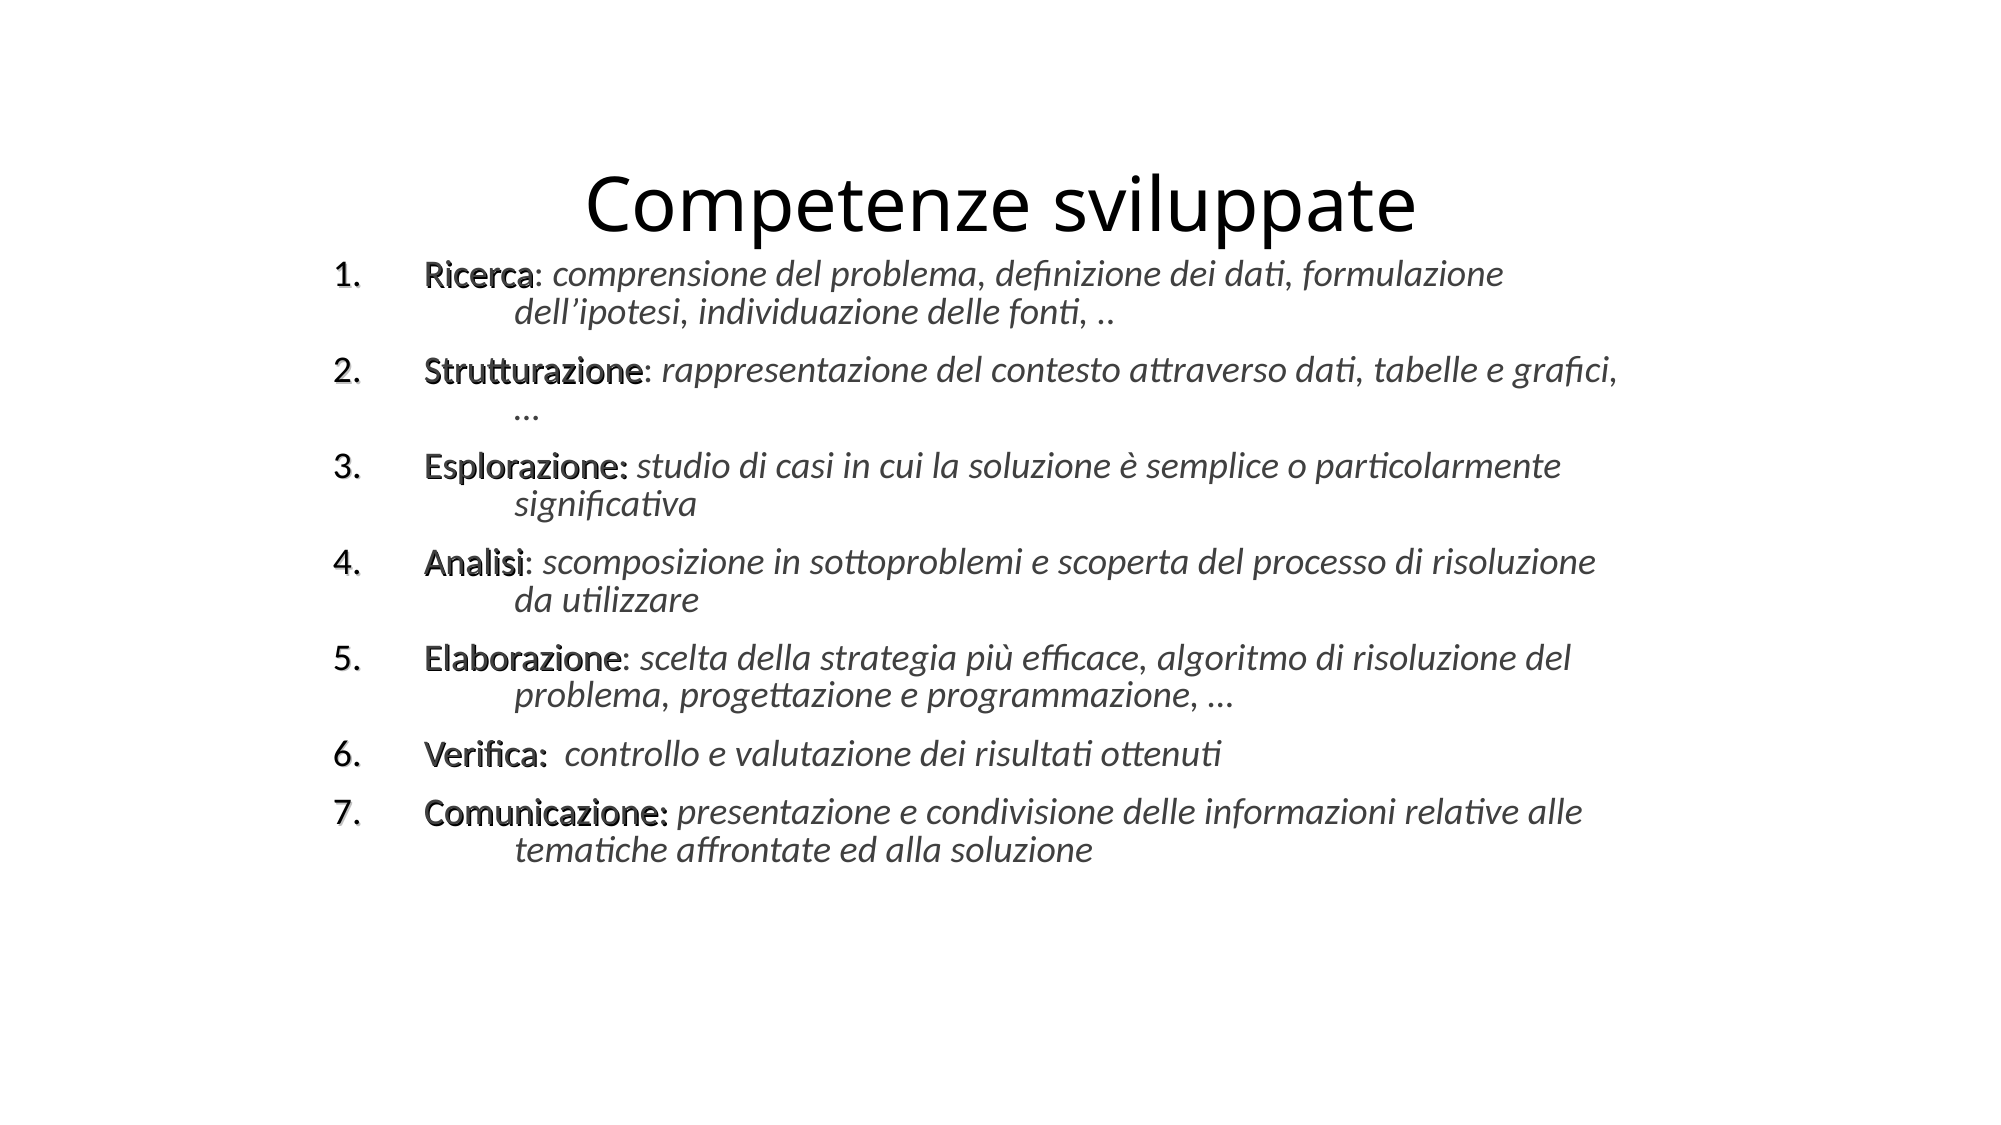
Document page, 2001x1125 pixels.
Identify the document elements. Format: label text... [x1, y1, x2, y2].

title Competenze sviluppate [569, 102, 1651, 313]
list Ricerca: comprensione del problema, definizione dei dati, formulazione dell’ipotesi, individuazione delle fonti, .. Strutturazione: rappresentazione del contesto attraverso dati, tabelle e grafici, … Esplorazione: studio di casi in cui la soluzione è semplice o particolarmente significativa Analisi: scomposizione in sottoproblemi e scoperta del processo di risoluzione da utilizzare Elaborazione: scelta della strategia più efficace, algoritmo di risoluzione del problema, progettazione e programmazione, … Verifica: controllo e valutazione dei risultati ottenuti Comunicazione: presentazione e condivisione delle informazioni relative alle tematiche affrontate ed alla soluzione [317, 249, 1638, 902]
